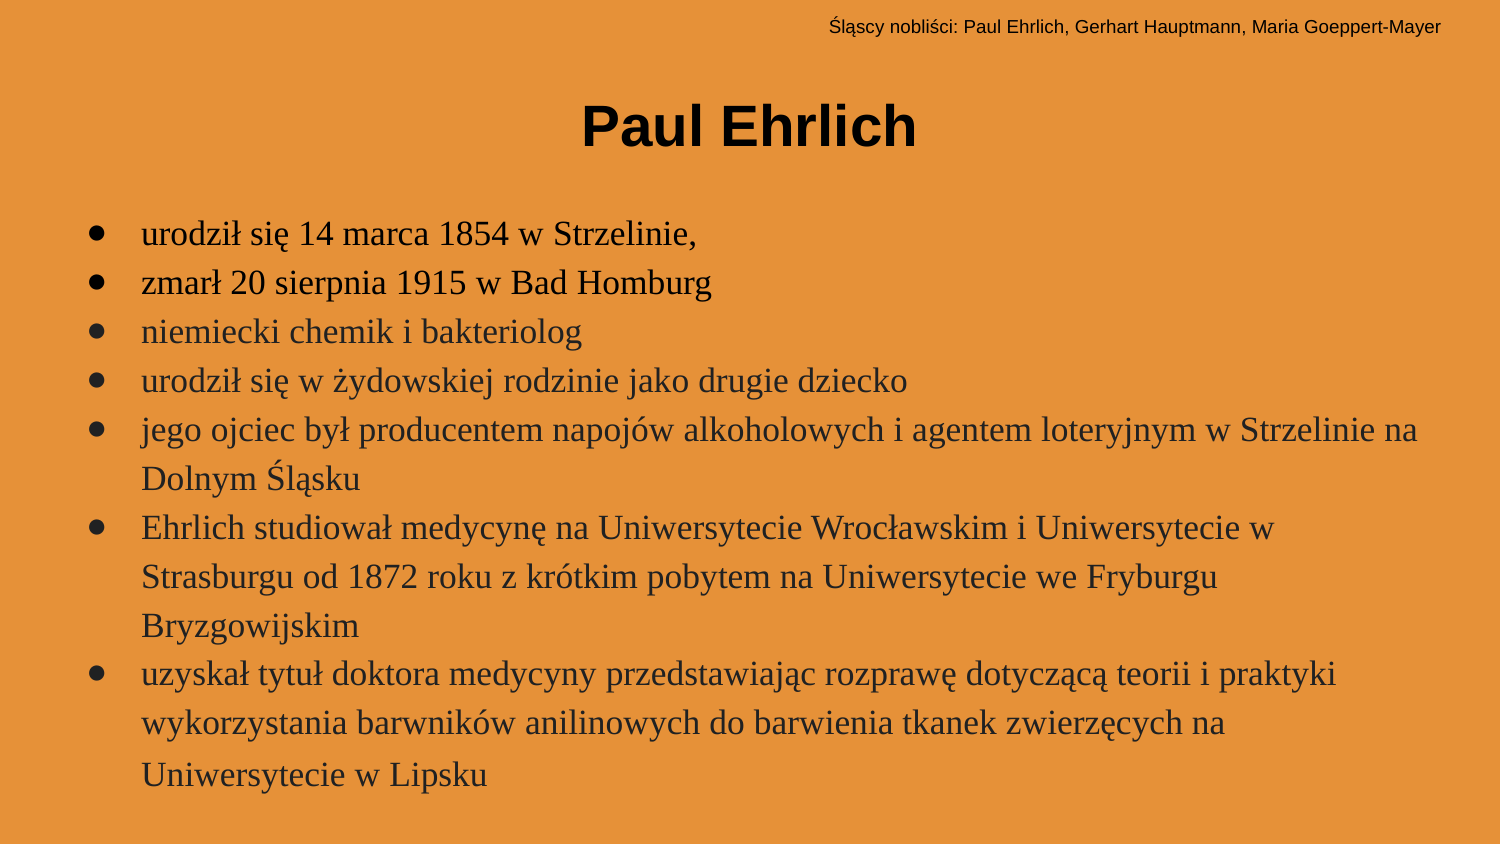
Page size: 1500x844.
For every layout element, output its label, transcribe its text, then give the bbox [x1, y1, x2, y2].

list urodził się 14 marca 1854 w Strzelinie, zmarł 20 sierpnia 1915 w Bad Homburg niemiecki chemik i bakteriolog urodził się w żydowskiej rodzinie jako drugie dziecko jego ojciec był producentem napojów alkoholowych i agentem loteryjnym w Strzelinie na Dolnym Śląsku Ehrlich studiował medycynę na Uniwersytecie Wrocławskim i Uniwersytecie w Strasburgu od 1872 roku z krótkim pobytem na Uniwersytecie we Fryburgu Bryzgowijskim uzyskał tytuł doktora medycyny przedstawiając rozprawę dotyczącą teorii i praktyki wykorzystania barwników anilinowych do barwienia tkanek zwierzęcych na Uniwersytecie w Lipsku [51, 189, 1449, 750]
title Paul Ehrlich [51, 72, 1449, 167]
